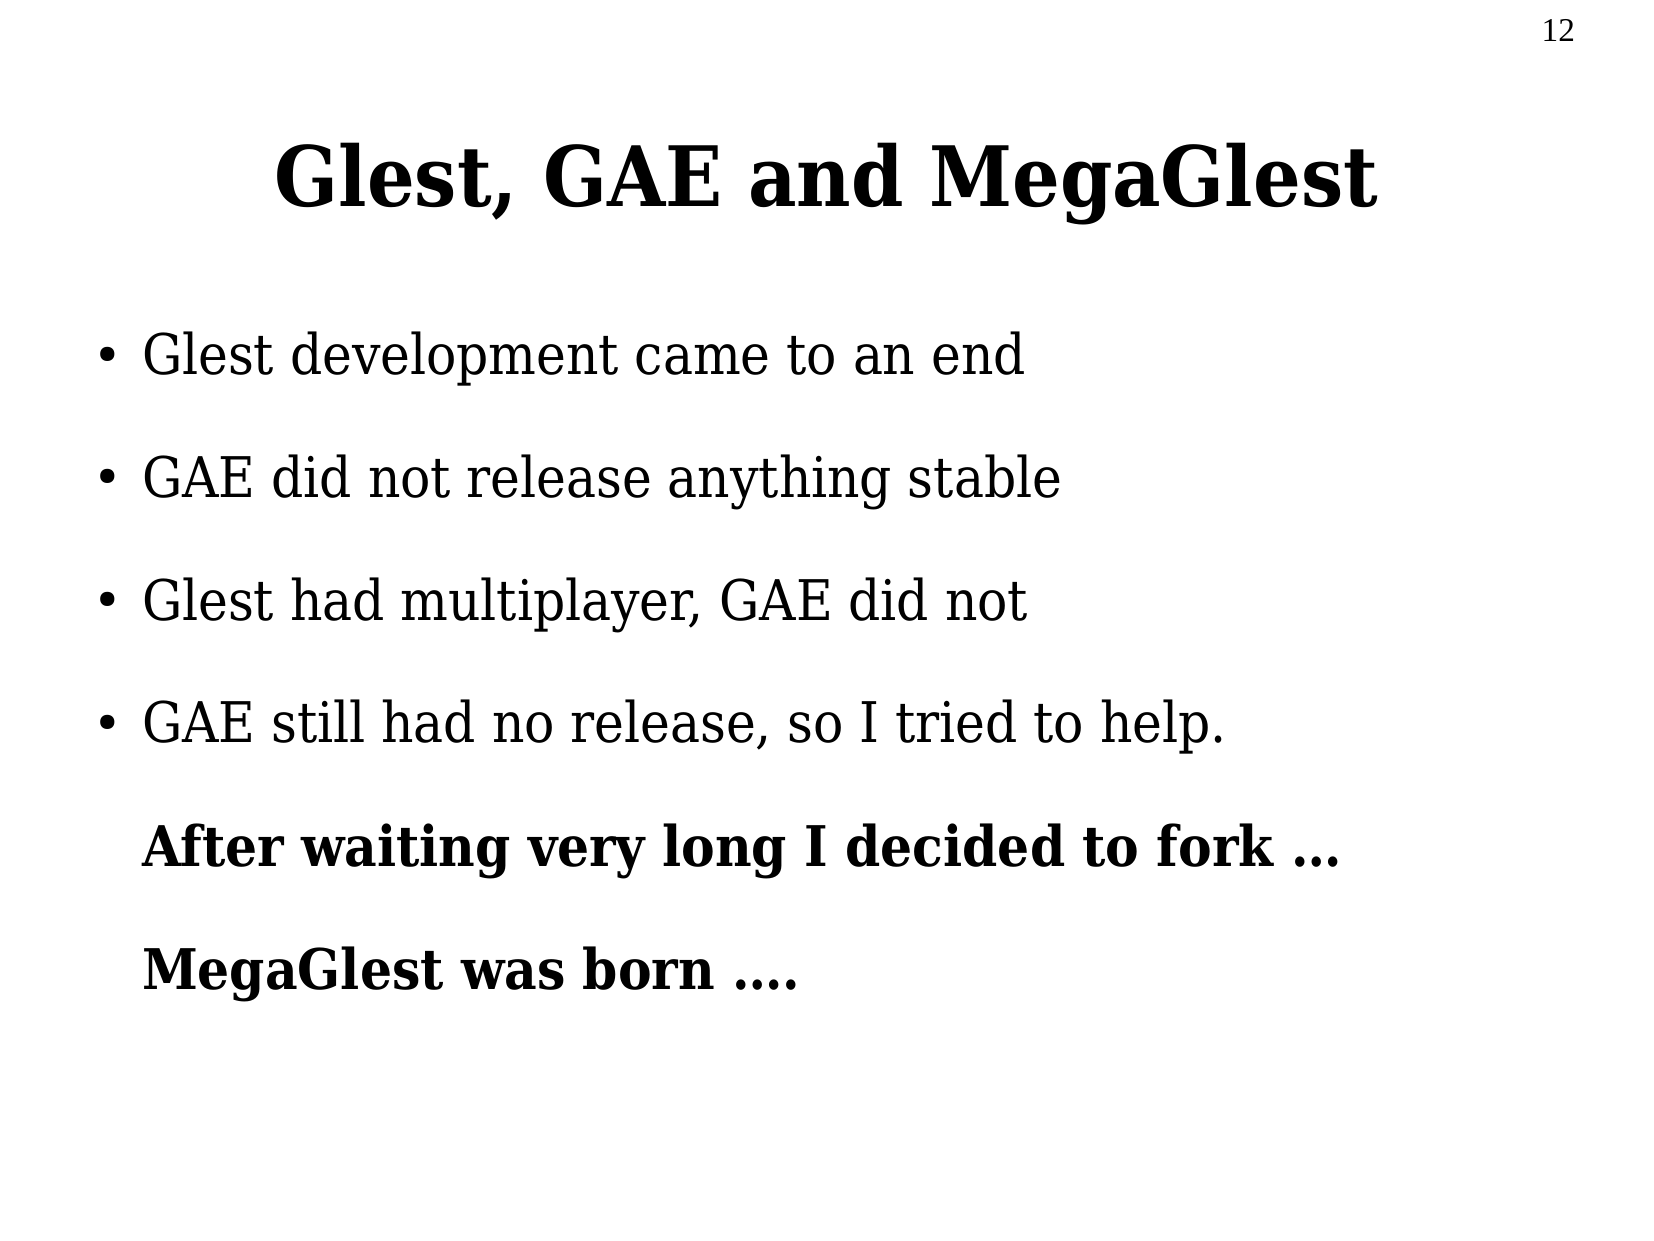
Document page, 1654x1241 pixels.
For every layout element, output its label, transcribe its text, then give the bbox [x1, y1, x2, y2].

list Glest development came to an end GAE did not release anything stable Glest had multiplayer, GAE did not GAE still had no release, so I tried to help. After waiting very long I decided to fork … MegaGlest was born …. [82, 290, 1538, 1010]
title Glest, GAE and MegaGlest [82, 49, 1571, 257]
